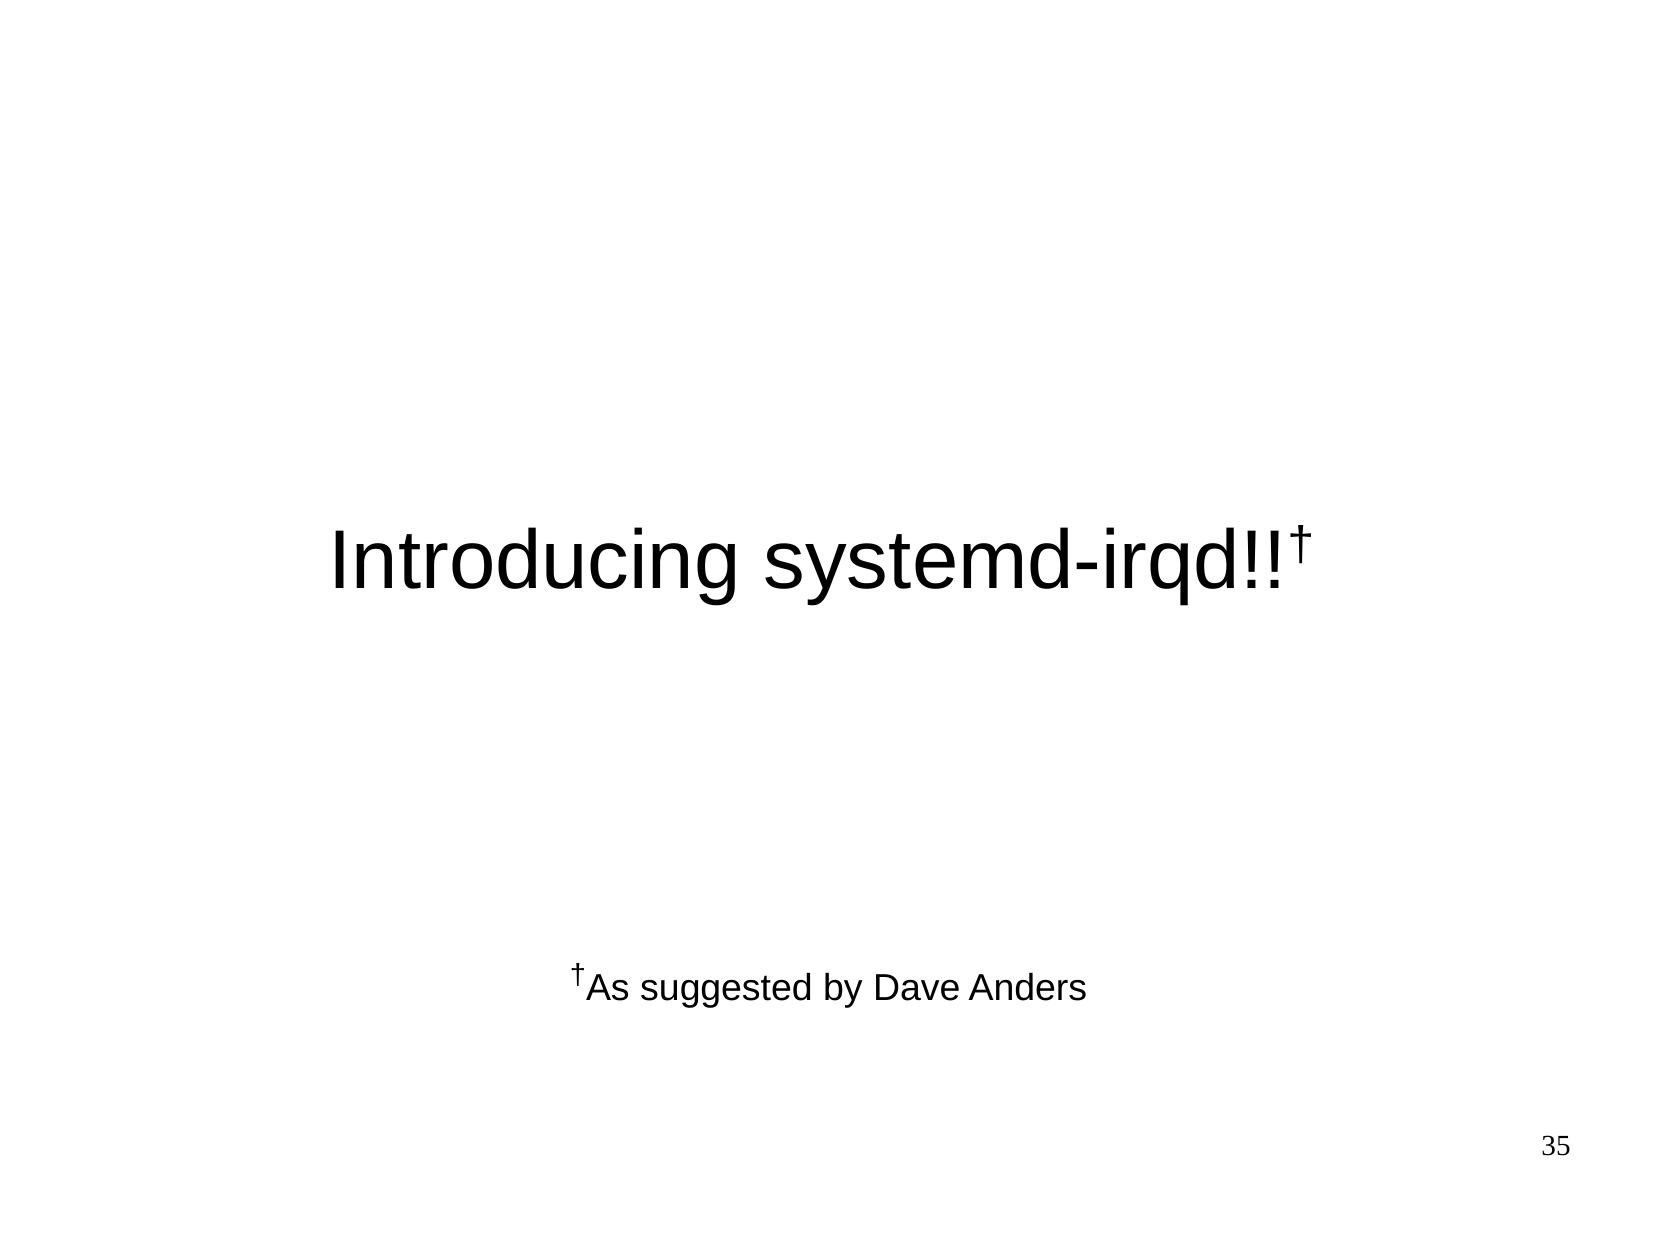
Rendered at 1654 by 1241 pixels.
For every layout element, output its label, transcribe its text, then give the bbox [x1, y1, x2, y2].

text_box †As suggested by Dave Anders [555, 948, 1186, 1021]
subtitle Introducing systemd-irqd!!† [112, 270, 1531, 851]
